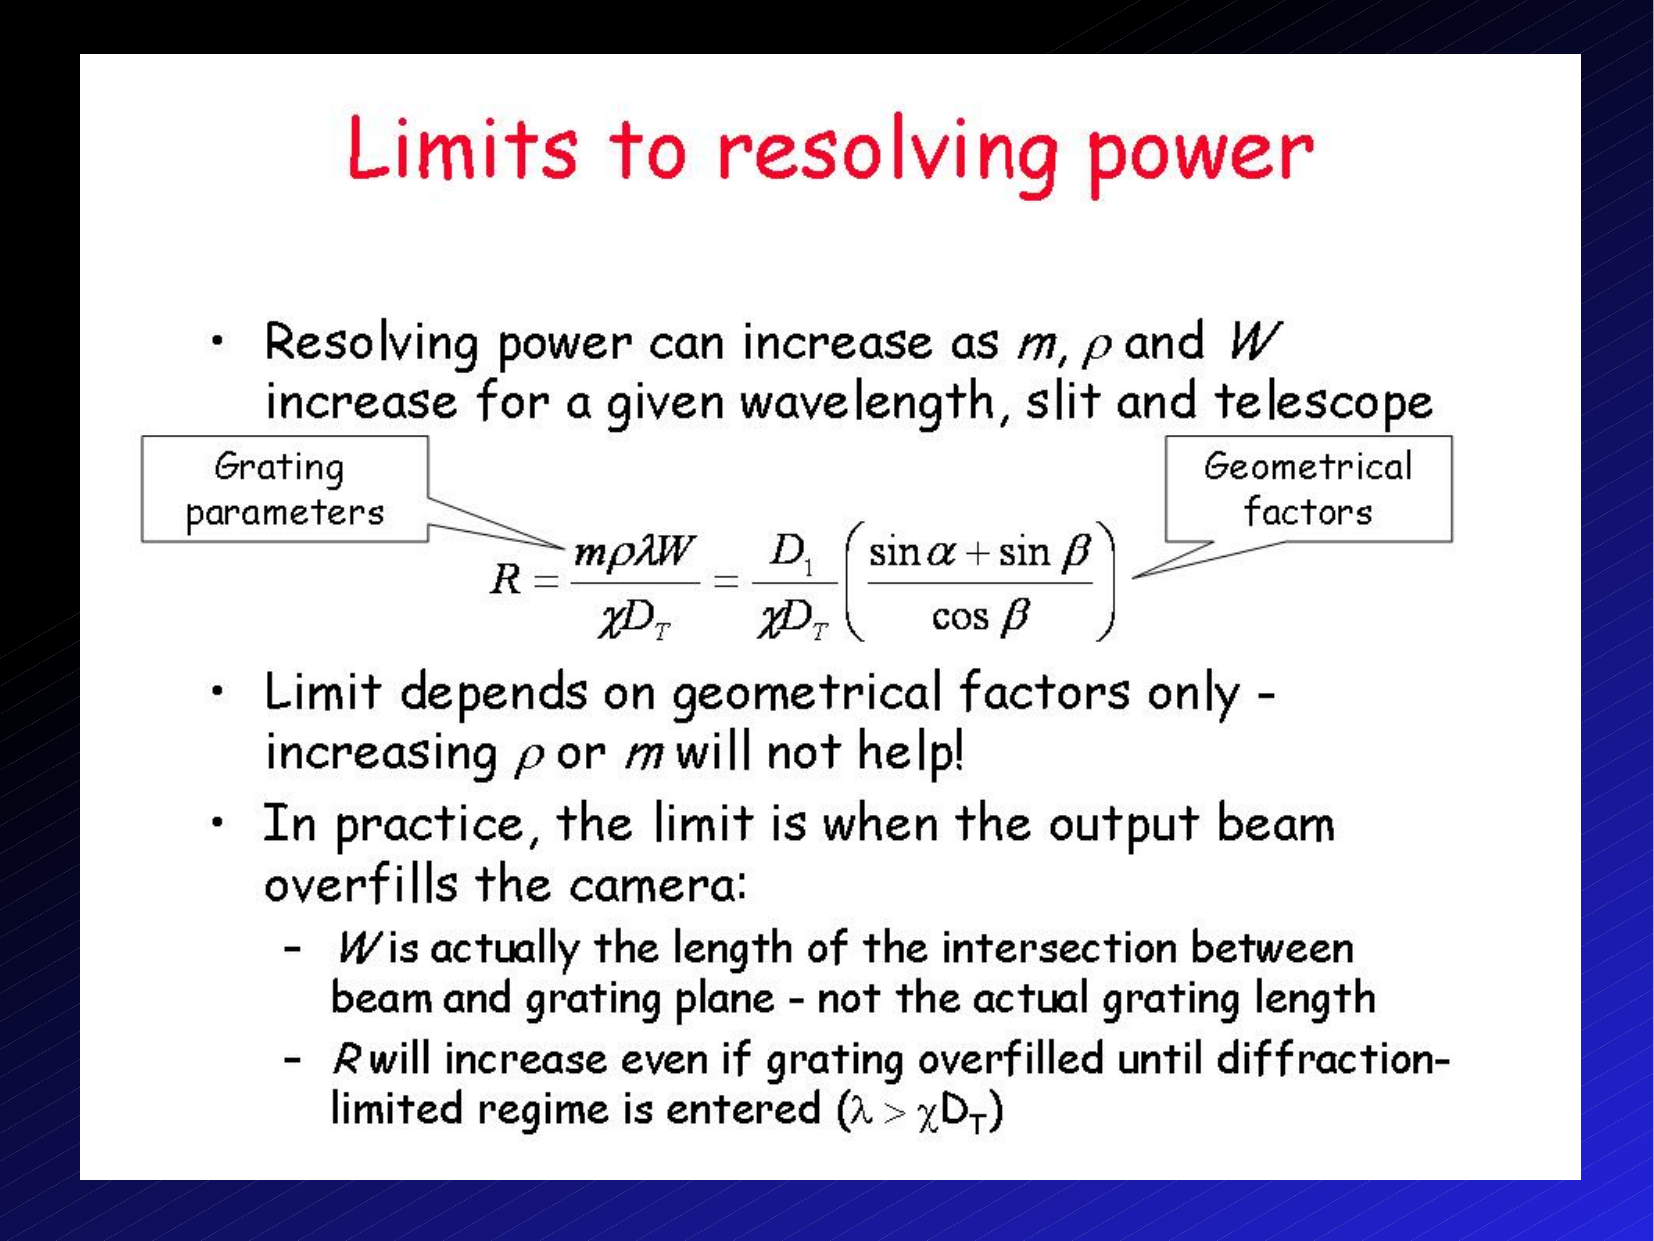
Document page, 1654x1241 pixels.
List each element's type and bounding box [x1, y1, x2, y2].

picture [80, 54, 1581, 1180]
